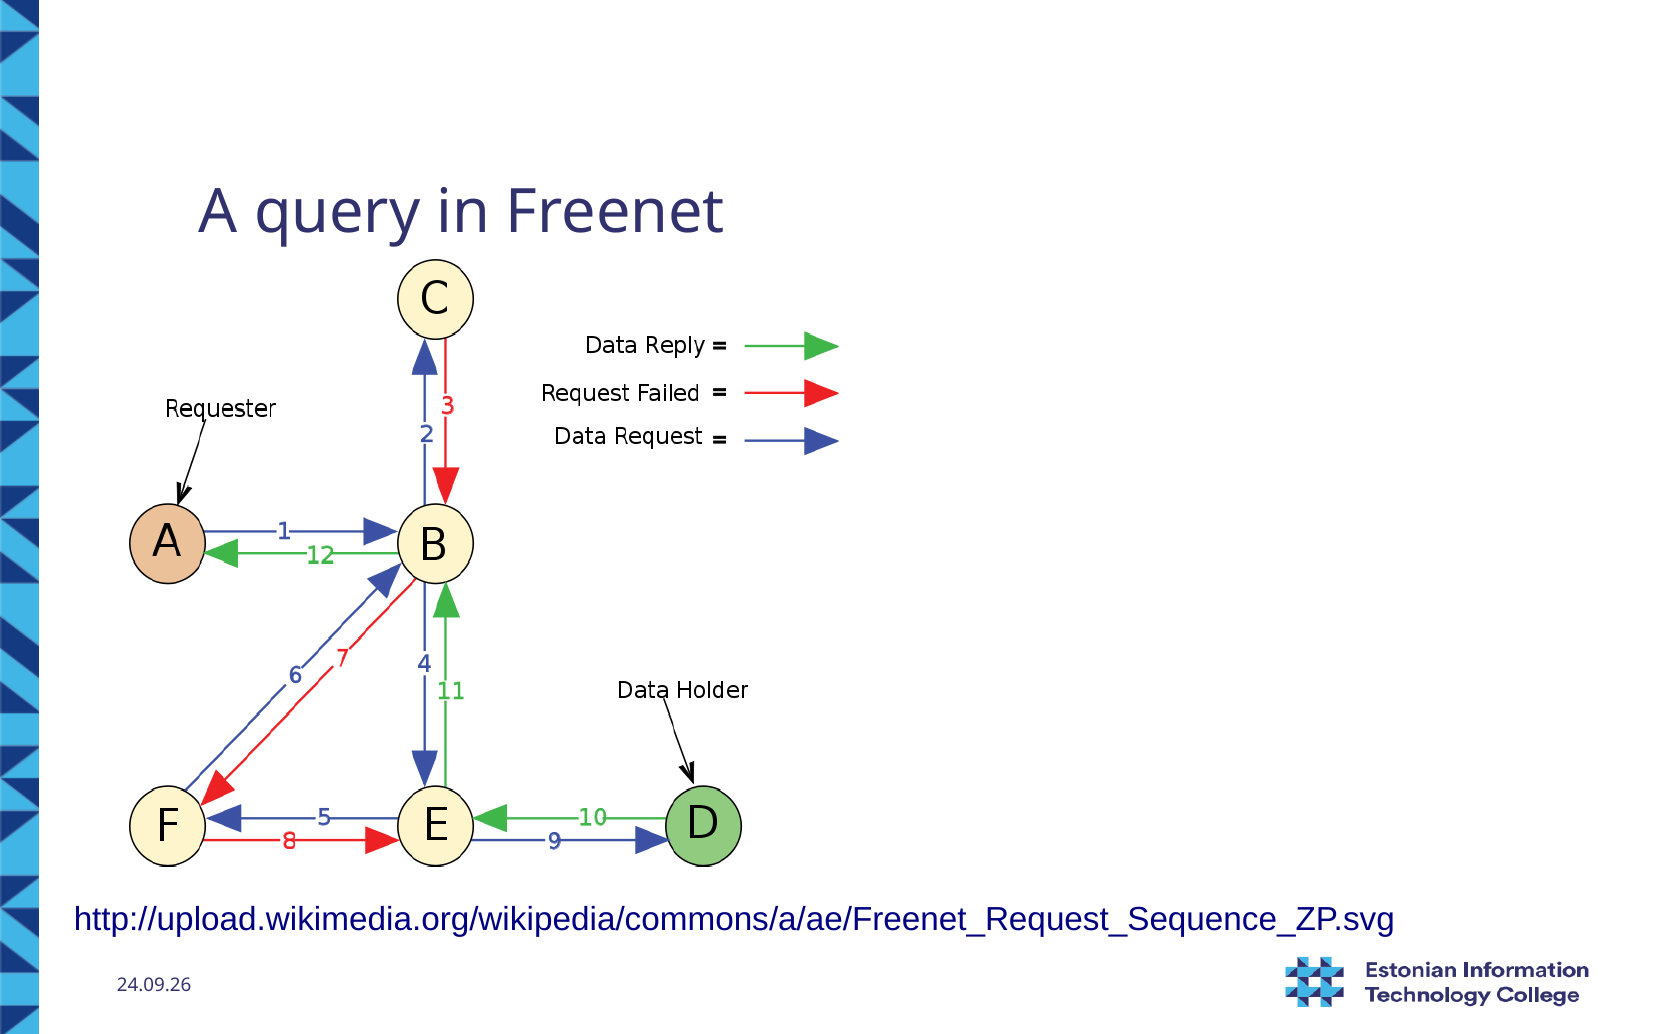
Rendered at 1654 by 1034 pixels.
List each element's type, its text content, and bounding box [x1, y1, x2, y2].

text_box http://upload.wikimedia.org/wikipedia/commons/a/ae/Freenet_Request_Sequence_ZP.svg [59, 892, 1453, 945]
picture [129, 259, 839, 867]
title A query in Freenet [198, 123, 1335, 296]
